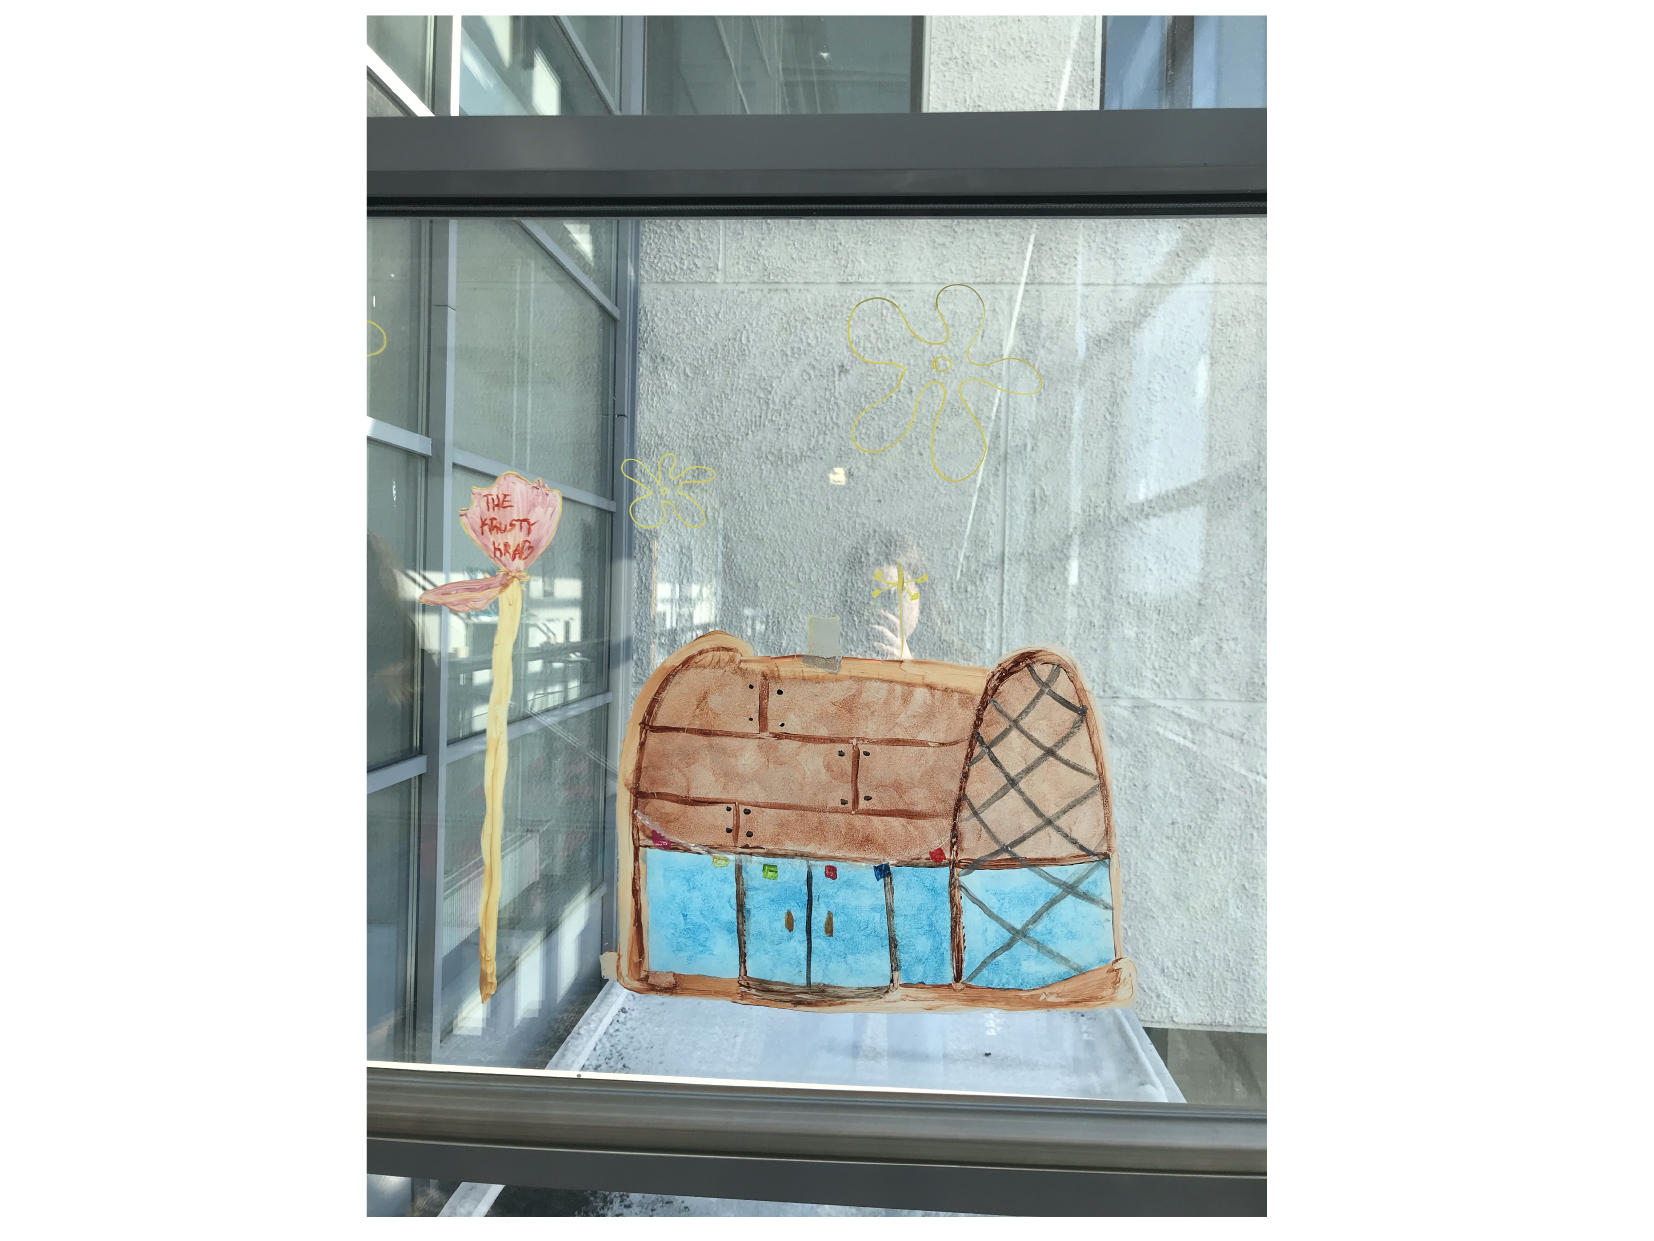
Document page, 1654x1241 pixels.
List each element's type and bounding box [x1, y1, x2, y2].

picture [366, 15, 1267, 1217]
